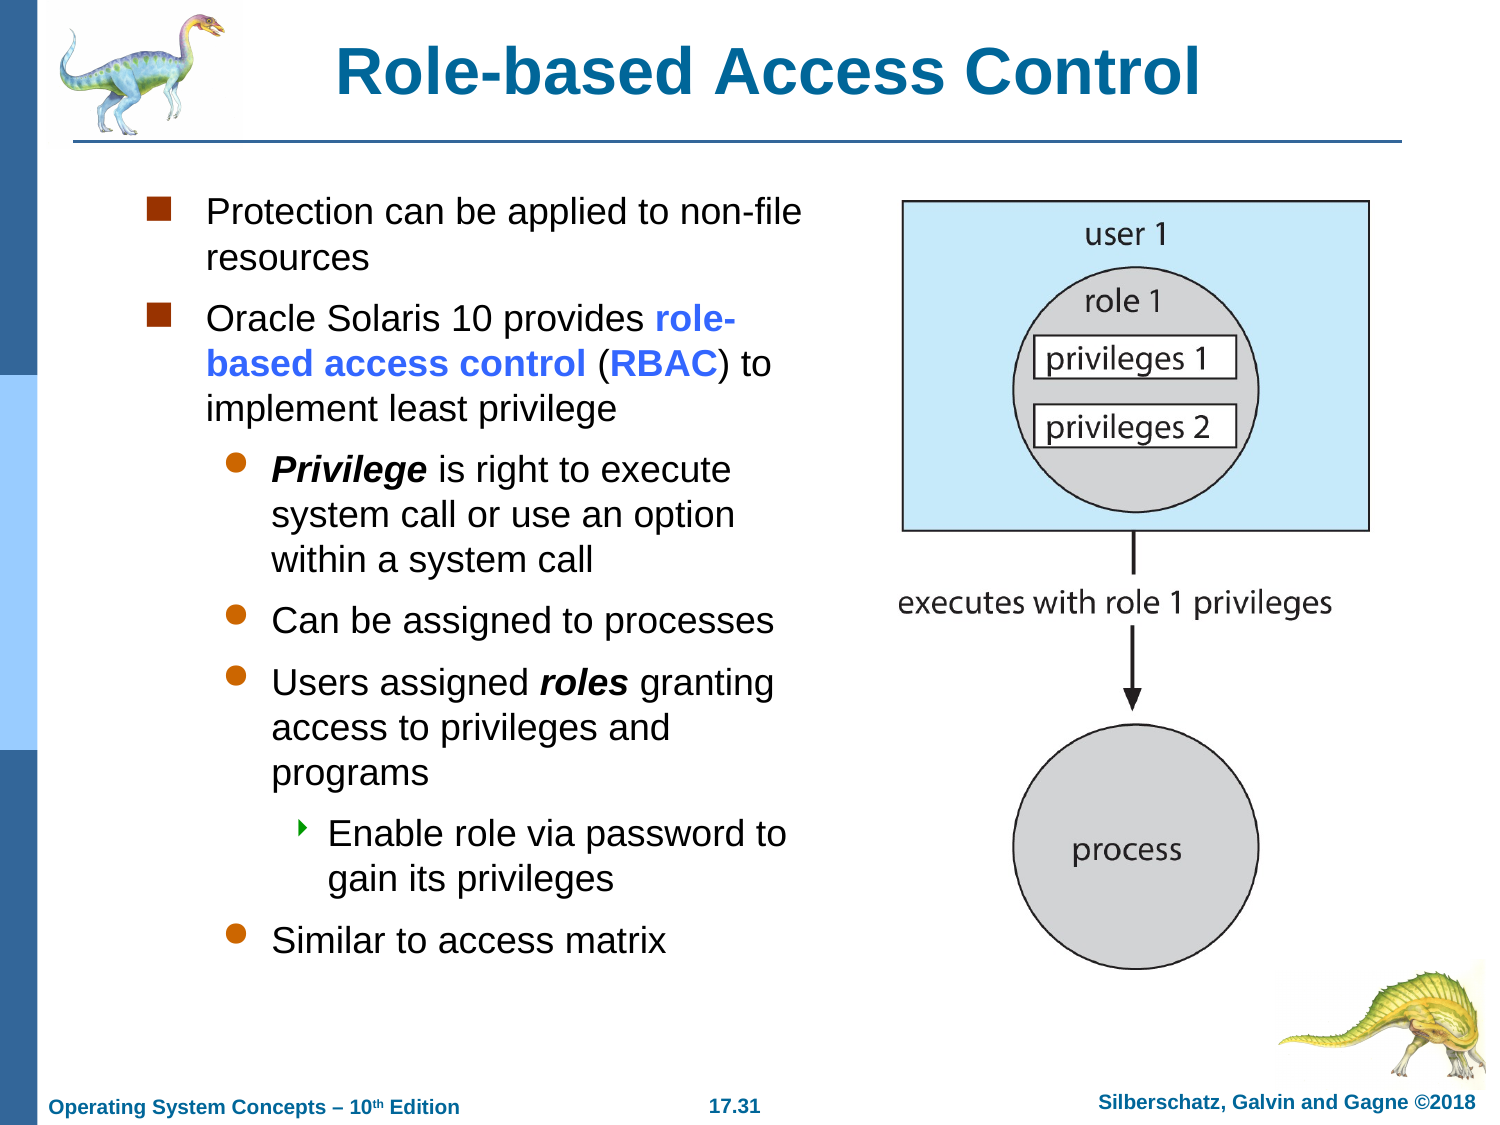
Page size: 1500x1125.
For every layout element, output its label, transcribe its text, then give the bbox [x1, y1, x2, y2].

title Role-based Access Control [113, 20, 1426, 116]
list Protection can be applied to non-file resources Oracle Solaris 10 provides role-based access control (RBAC) to implement least privilege Privilege is right to execute system call or use an option within a system call Can be assigned to processes Users assigned roles granting access to privileges and programs Enable role via password to gain its privileges Similar to access matrix [134, 179, 842, 970]
picture [46, 0, 243, 149]
picture [897, 200, 1486, 1090]
picture [1415, 1094, 1423, 1099]
